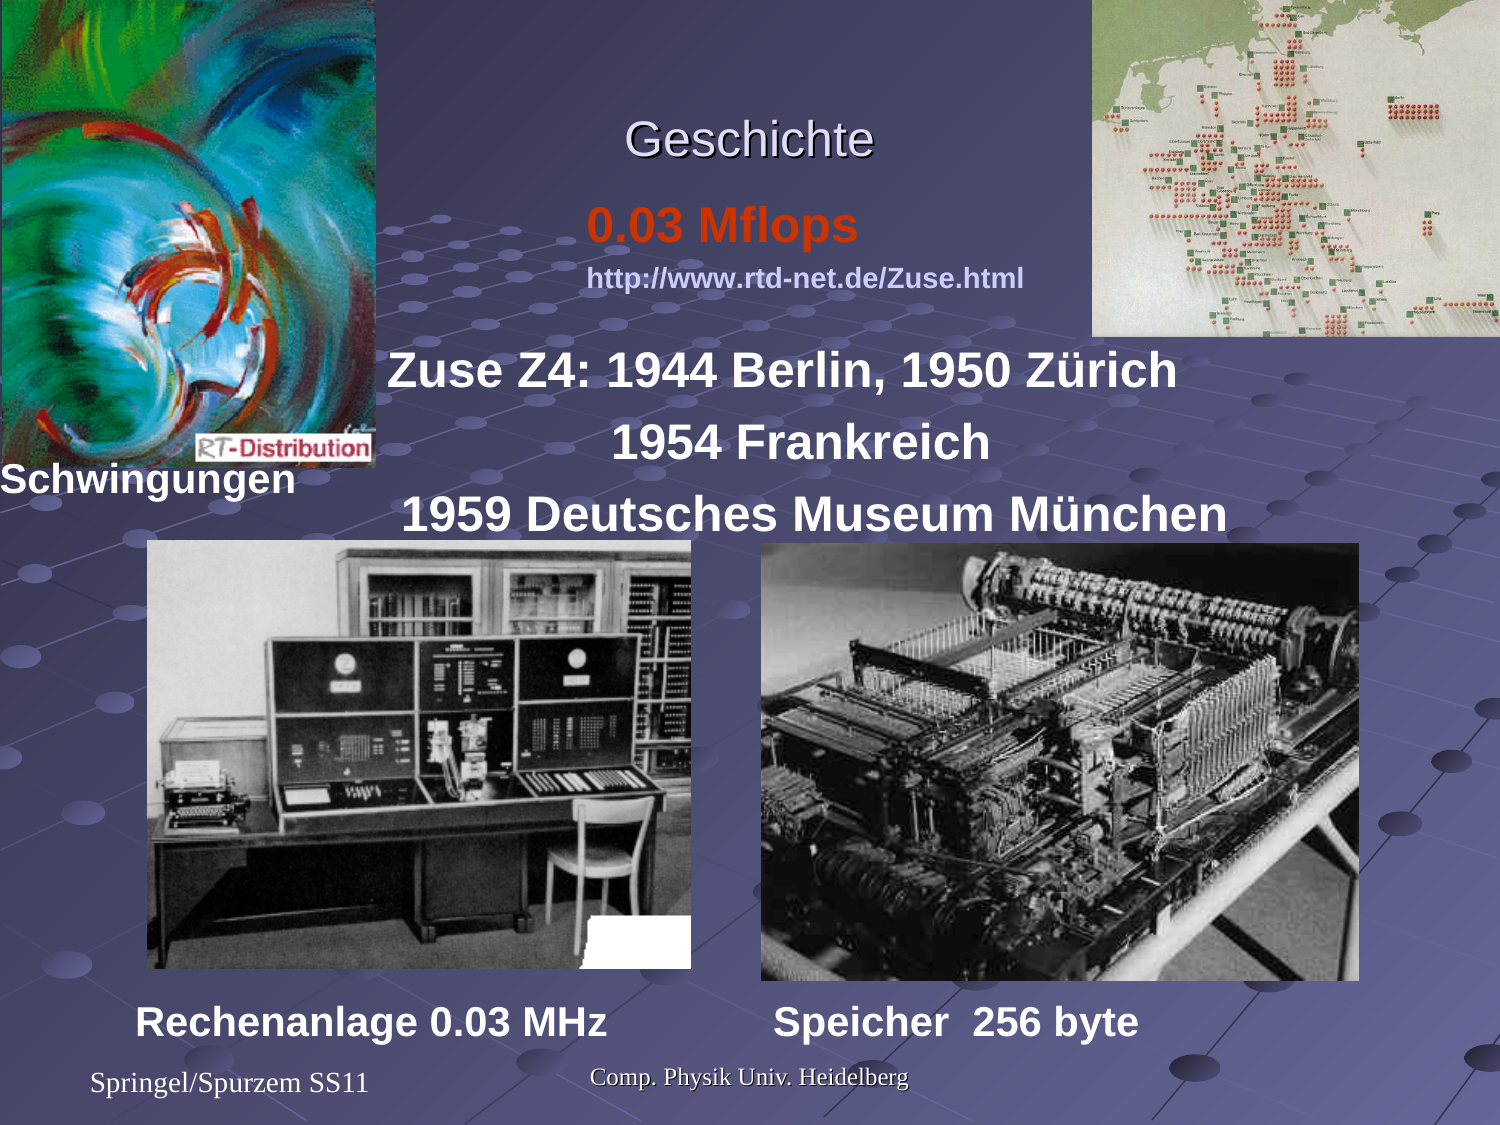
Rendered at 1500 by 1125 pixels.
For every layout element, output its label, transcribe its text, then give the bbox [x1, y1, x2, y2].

title Geschichte [376, 45, 1092, 233]
text_box Rechenanlage 0.03 MHz [120, 986, 624, 1053]
text_box 0.03 Mflops http://www.rtd-net.de/Zuse.html [571, 184, 1041, 345]
picture [147, 540, 691, 970]
text_box Speicher 256 byte [758, 986, 1155, 1053]
picture [2, 0, 376, 468]
text_box Schwingungen [0, 444, 312, 510]
text_box Zuse Z4: 1944 Berlin, 1950 Zürich 1954 Frankreich 1959 Deutsches Museum München [372, 329, 1500, 550]
picture [1092, 0, 1500, 337]
picture [761, 550, 1359, 981]
